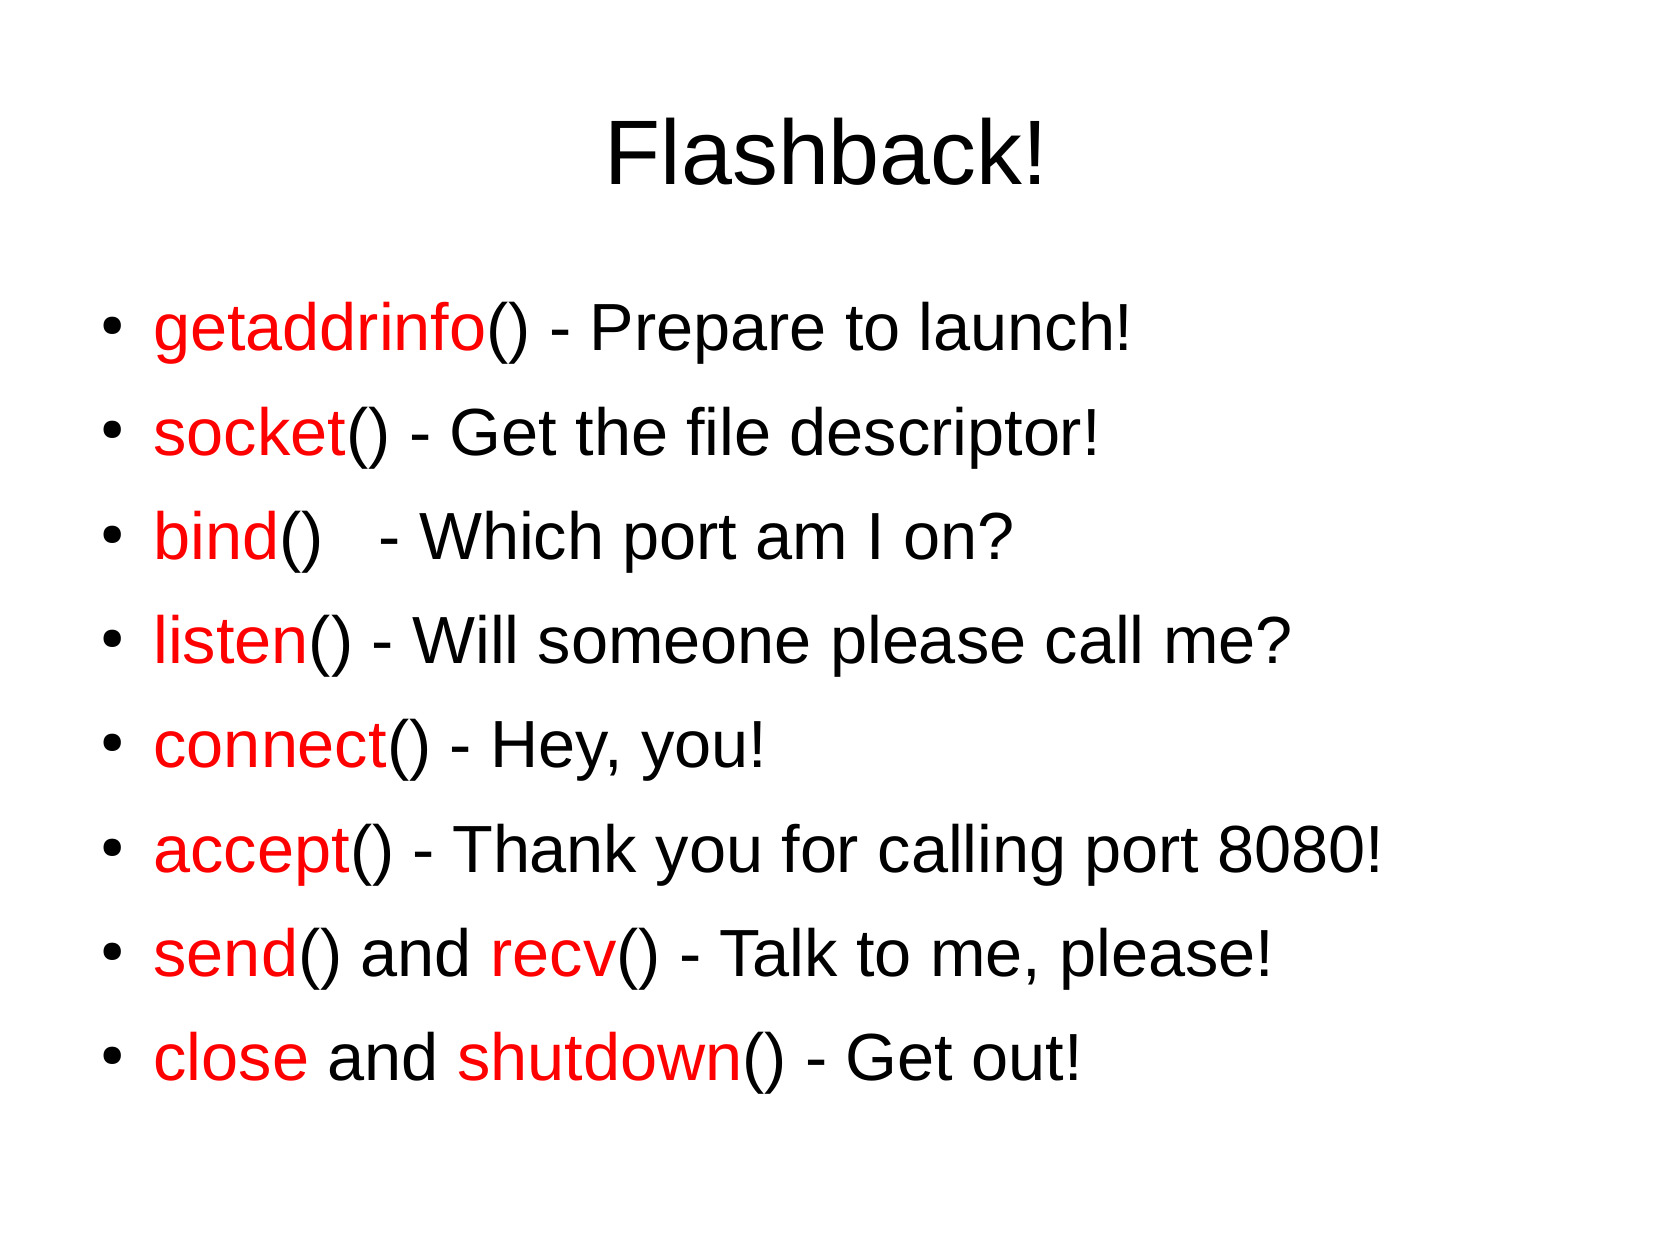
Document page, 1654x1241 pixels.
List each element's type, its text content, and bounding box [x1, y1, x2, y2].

list getaddrinfo() - Prepare to launch! socket() - Get the file descriptor! bind() - Which port am I on? listen() - Will someone please call me? connect() - Hey, you! accept() - Thank you for calling port 8080! send() and recv() - Talk to me, please! close and shutdown() - Get out! [82, 290, 1571, 1109]
title Flashback! [82, 56, 1571, 250]
